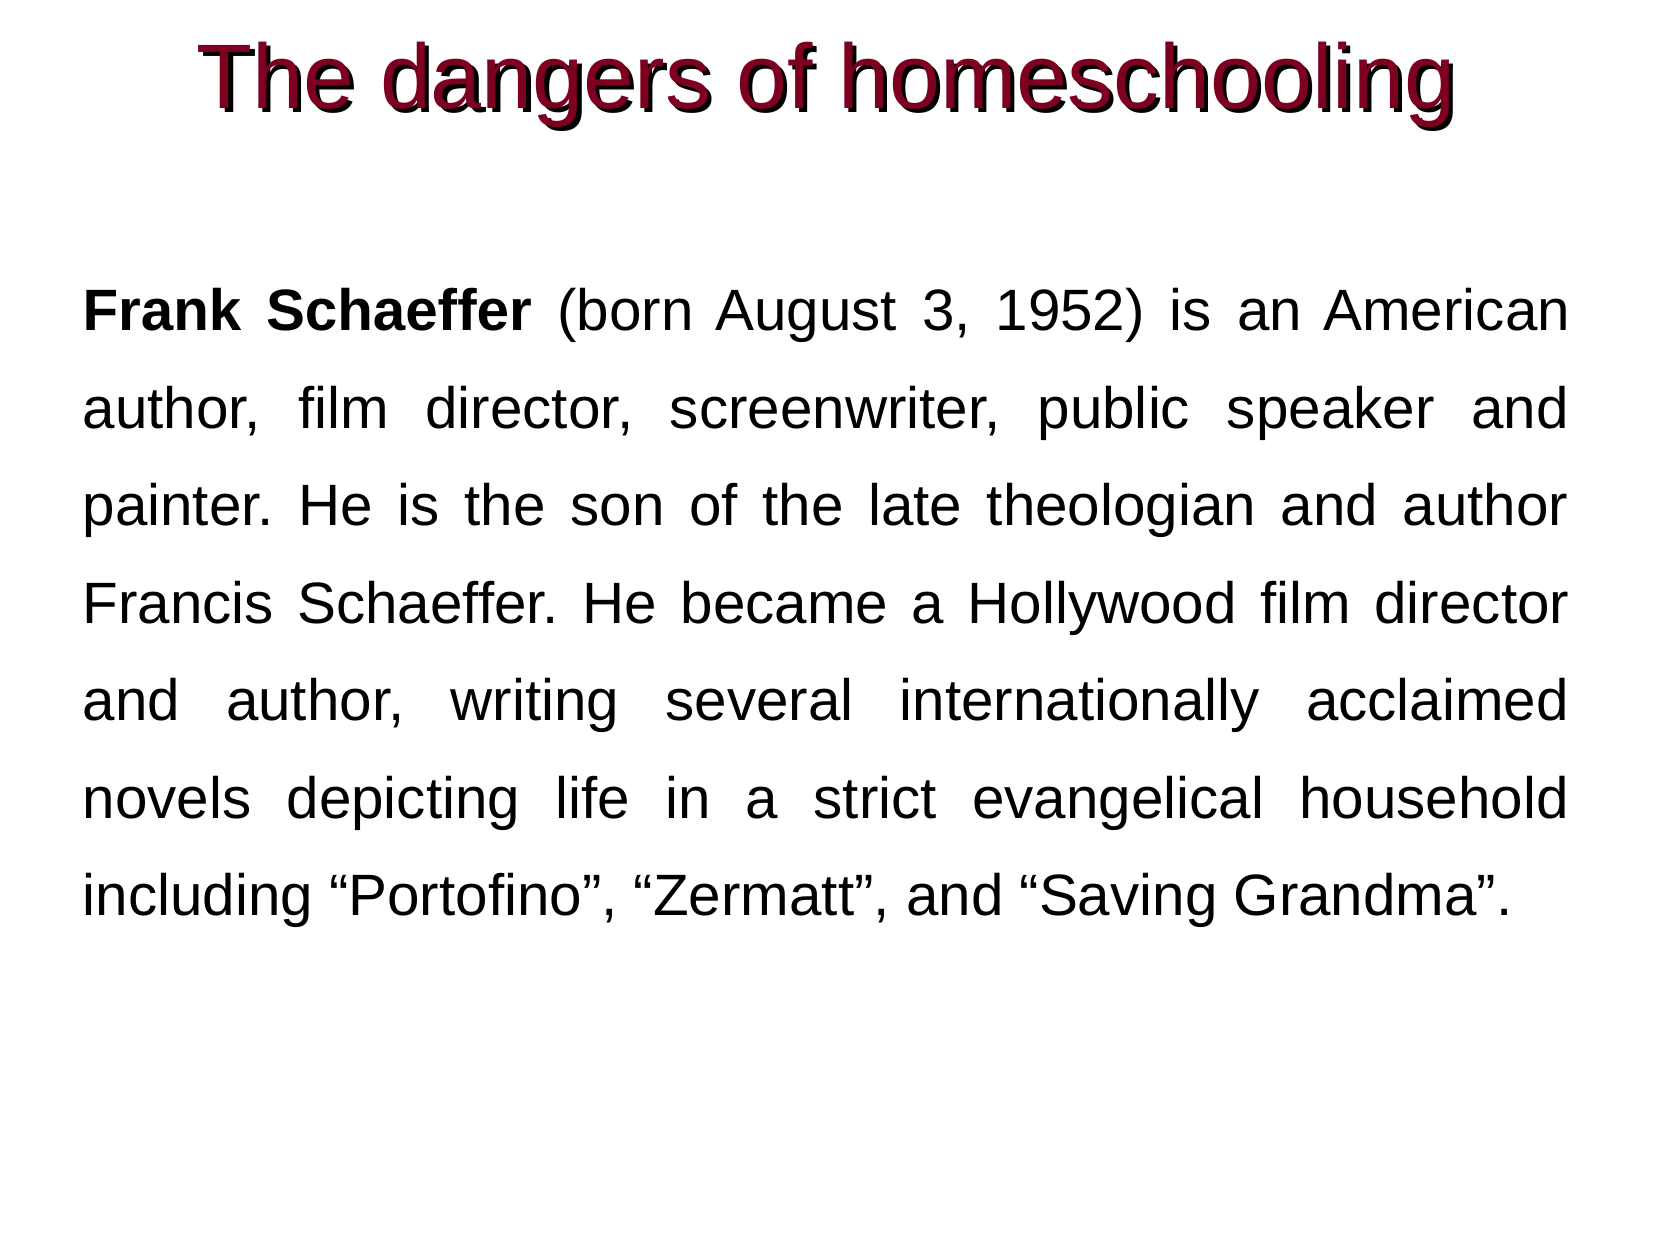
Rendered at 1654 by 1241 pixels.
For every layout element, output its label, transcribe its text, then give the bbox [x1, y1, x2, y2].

title The dangers of homeschooling [82, 0, 1571, 154]
subtitle Frank Schaeffer (born August 3, 1952) is an American author, film director, screenwriter, public speaker and painter. He is the son of the late theologian and author Francis Schaeffer. He became a Hollywood film director and author, writing several internationally acclaimed novels depicting life in a strict evangelical household including “Portofino”, “Zermatt”, and “Saving Grandma”. [82, 188, 1571, 1134]
